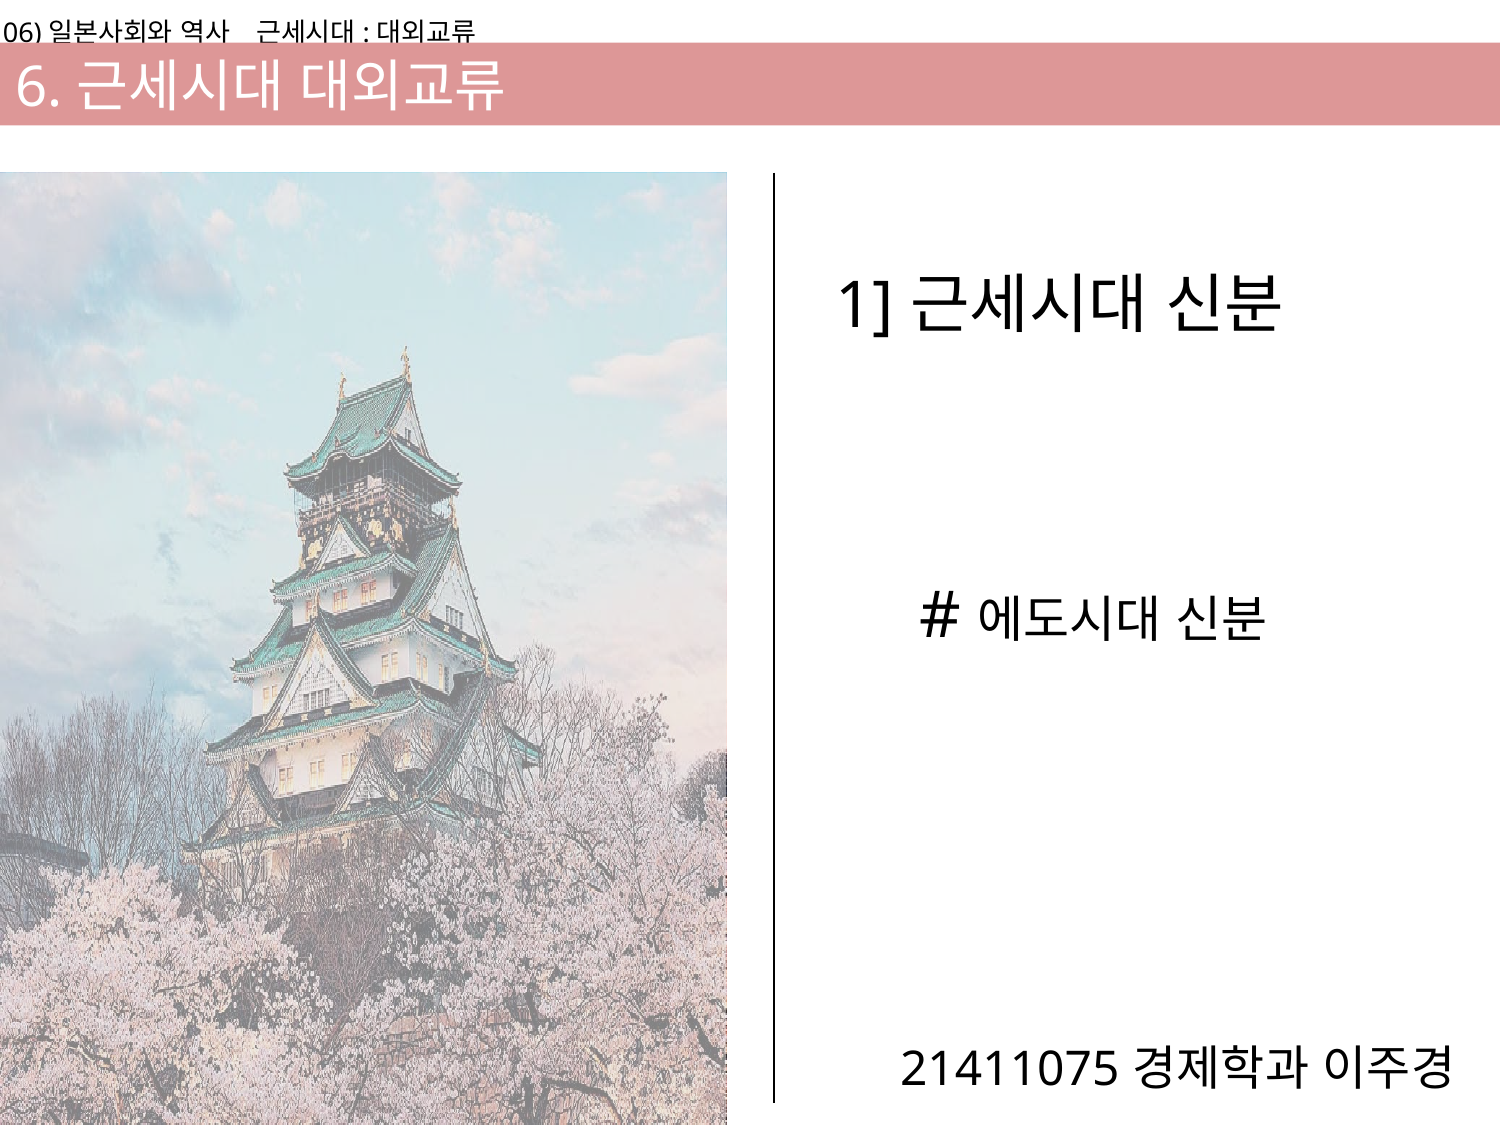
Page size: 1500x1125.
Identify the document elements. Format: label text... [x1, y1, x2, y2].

text_box 06) 일본사회와 역사 _ 근세시대 : 대외교류 [0, 7, 868, 42]
text_box 1] 근세시대 신분 # 에도시대 신분 21411075 경제학과 이주경 [820, 255, 1471, 1103]
text_box [0, 172, 727, 1125]
text_box 6. 근세시대 대외교류 [0, 42, 1500, 126]
